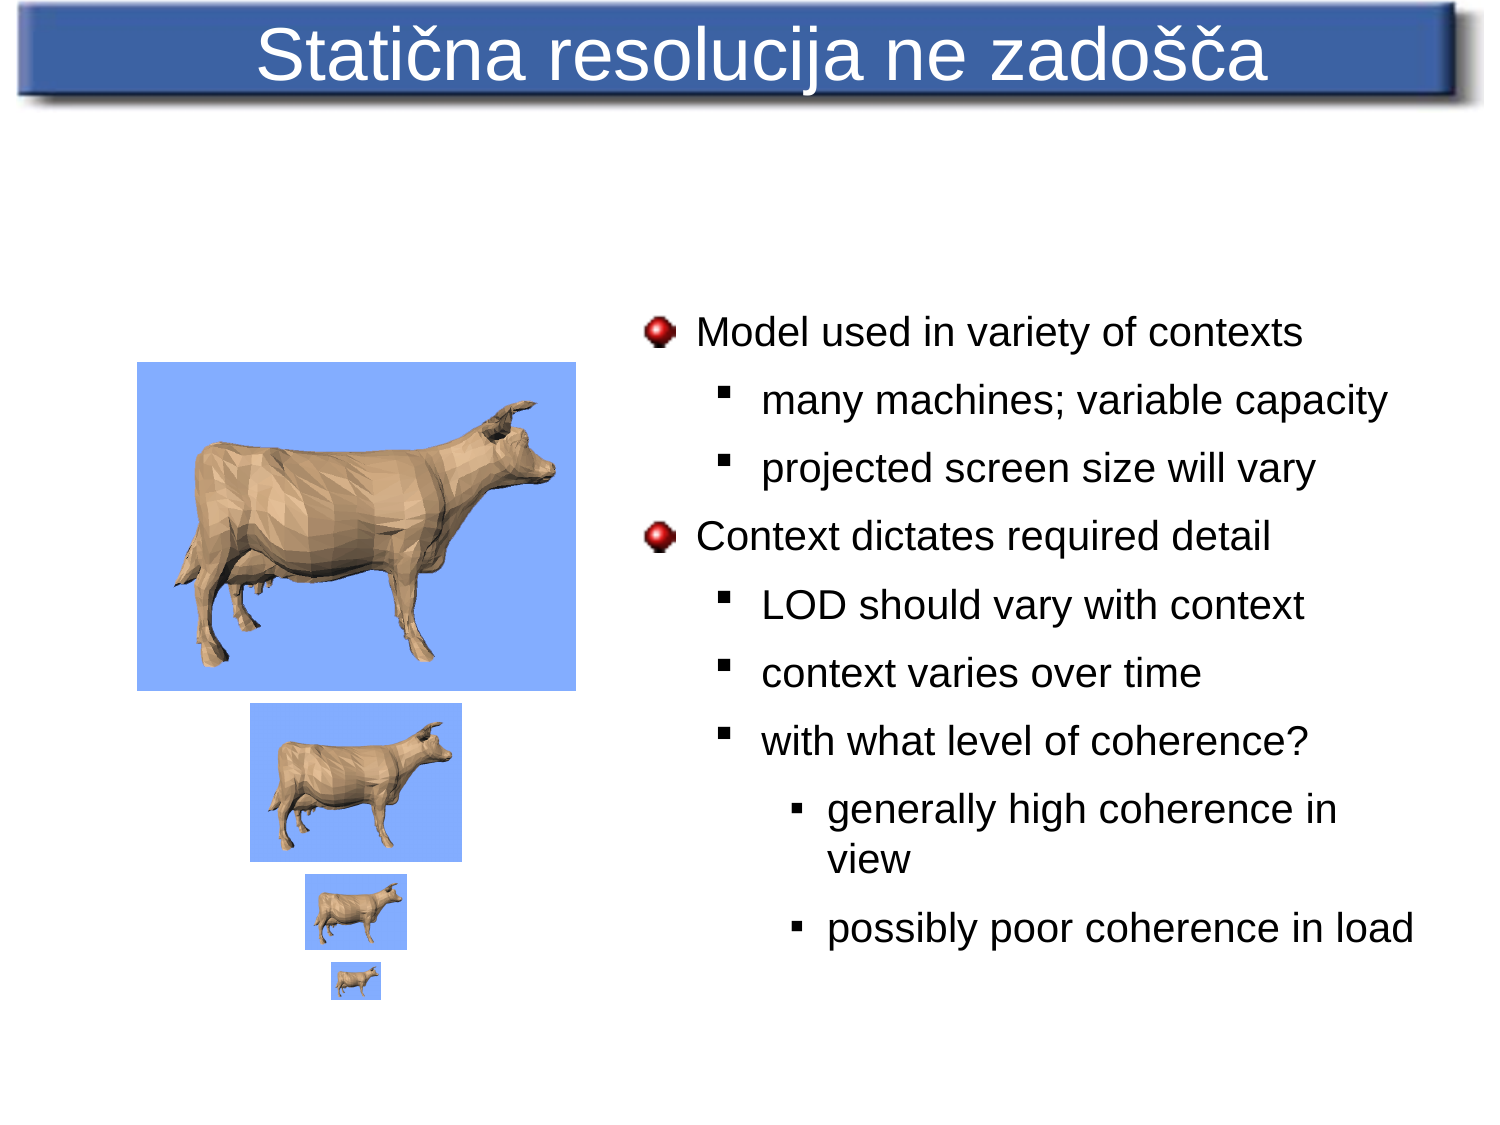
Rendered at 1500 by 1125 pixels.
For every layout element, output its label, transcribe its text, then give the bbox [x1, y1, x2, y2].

picture [137, 362, 576, 691]
picture [250, 703, 462, 862]
picture [305, 874, 407, 950]
list Model used in variety of contexts many machines; variable capacity projected screen size will vary Context dictates required detail LOD should vary with context context varies over time with what level of coherence? generally high coherence in view possibly poor coherence in load [624, 296, 1438, 1057]
title Statična resolucija ne zadošča [24, 0, 1500, 103]
picture [16, 0, 1484, 113]
picture [331, 962, 381, 1000]
